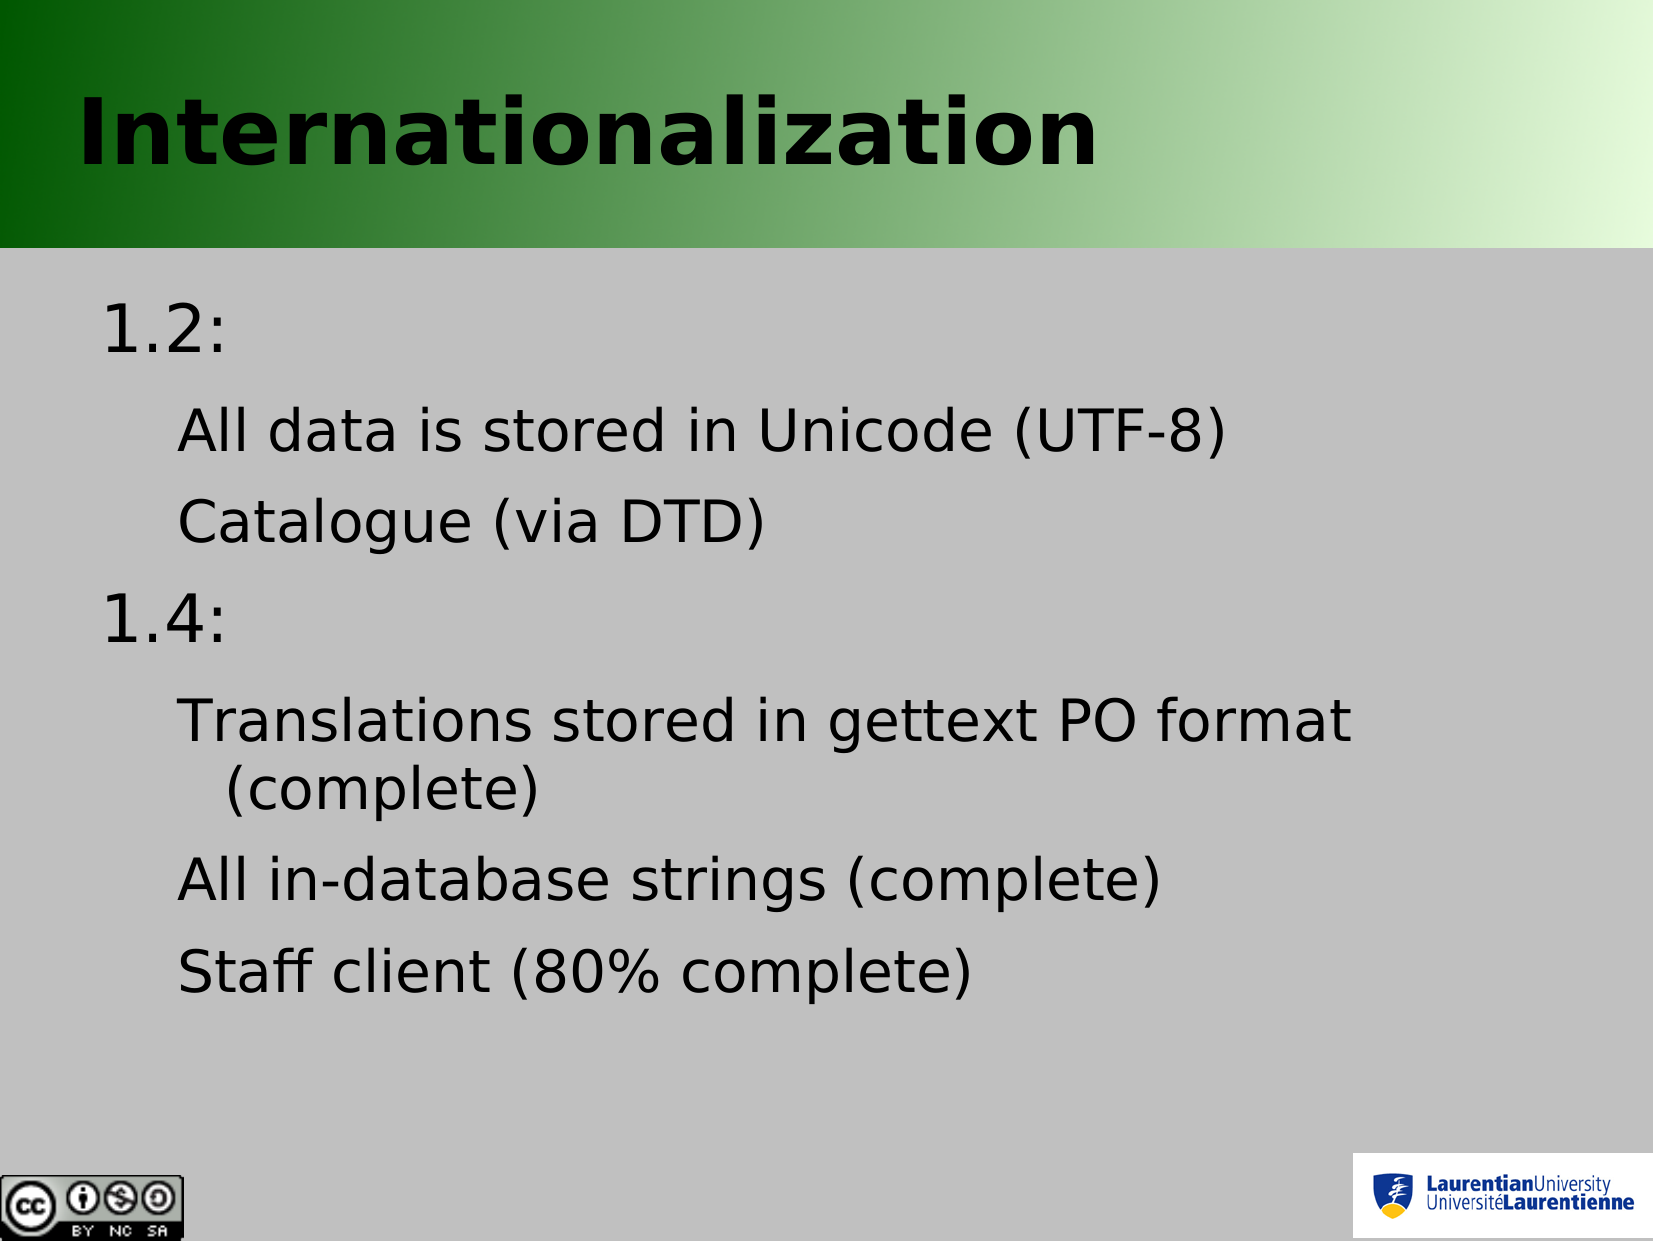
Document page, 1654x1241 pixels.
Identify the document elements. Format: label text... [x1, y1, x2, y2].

picture [1353, 1153, 1653, 1238]
list 1.2: All data is stored in Unicode (UTF-8) Catalogue (via DTD) 1.4: Translations stored in gettext PO format (complete) All in-database strings (complete) Staff client (80% complete) [82, 290, 1571, 1095]
title Internationalization [76, 29, 1565, 237]
picture [0, 1175, 184, 1241]
picture [0, 0, 1653, 248]
